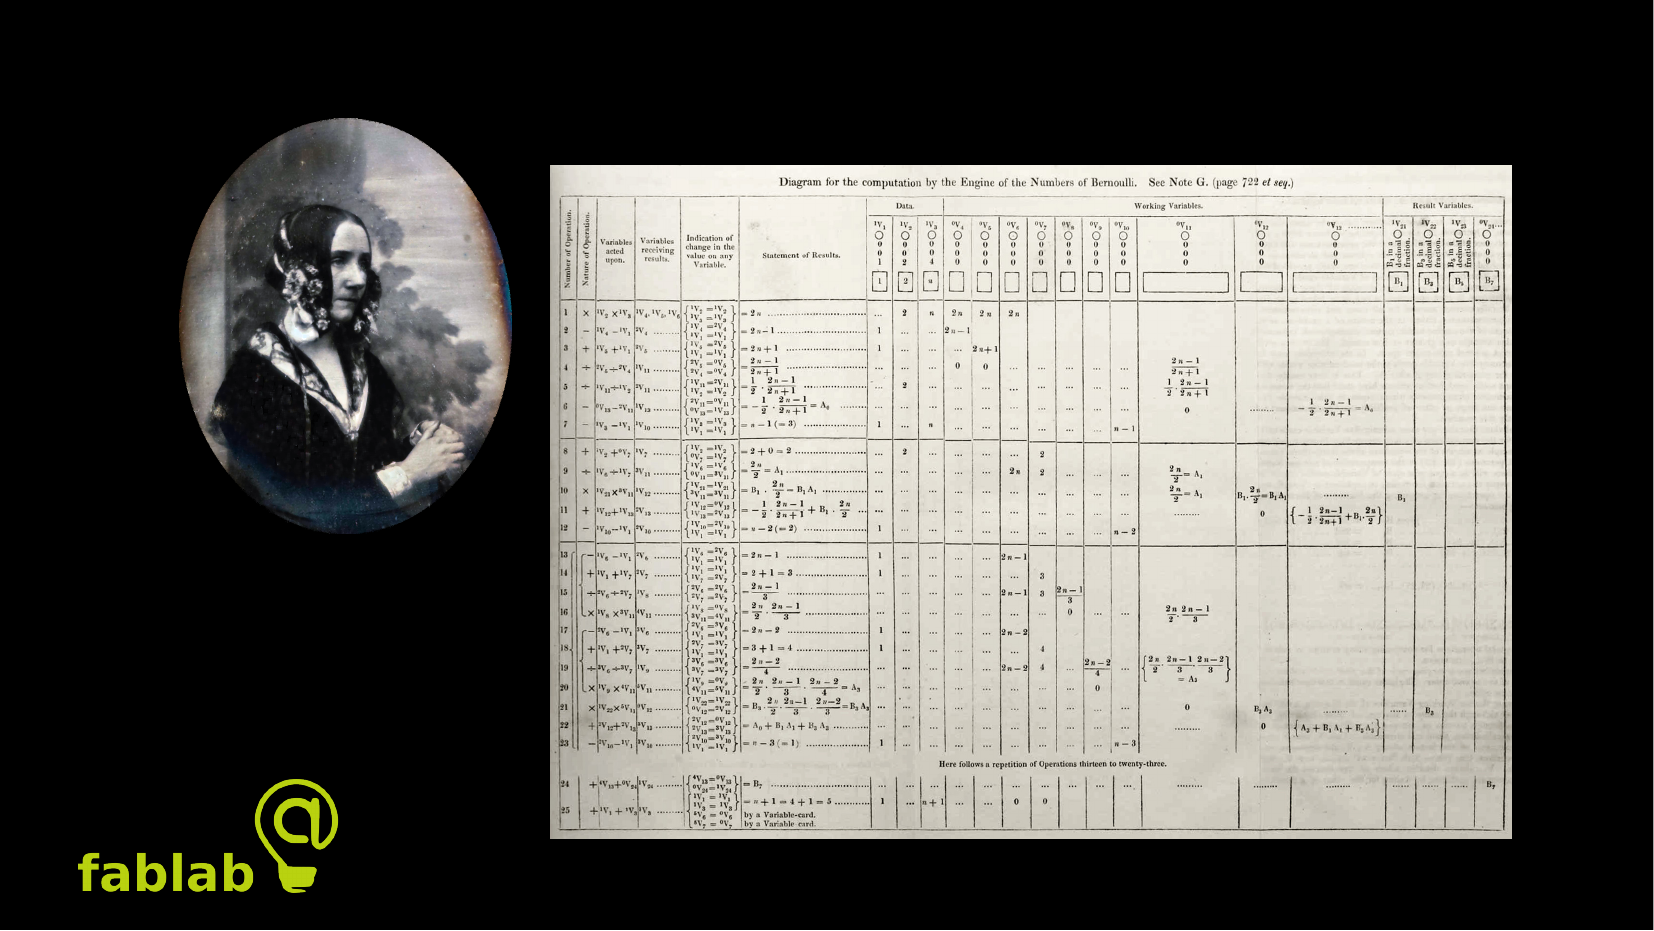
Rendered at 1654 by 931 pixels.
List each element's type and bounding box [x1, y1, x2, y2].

picture [179, 118, 512, 534]
picture [78, 779, 449, 893]
picture [550, 165, 1512, 839]
